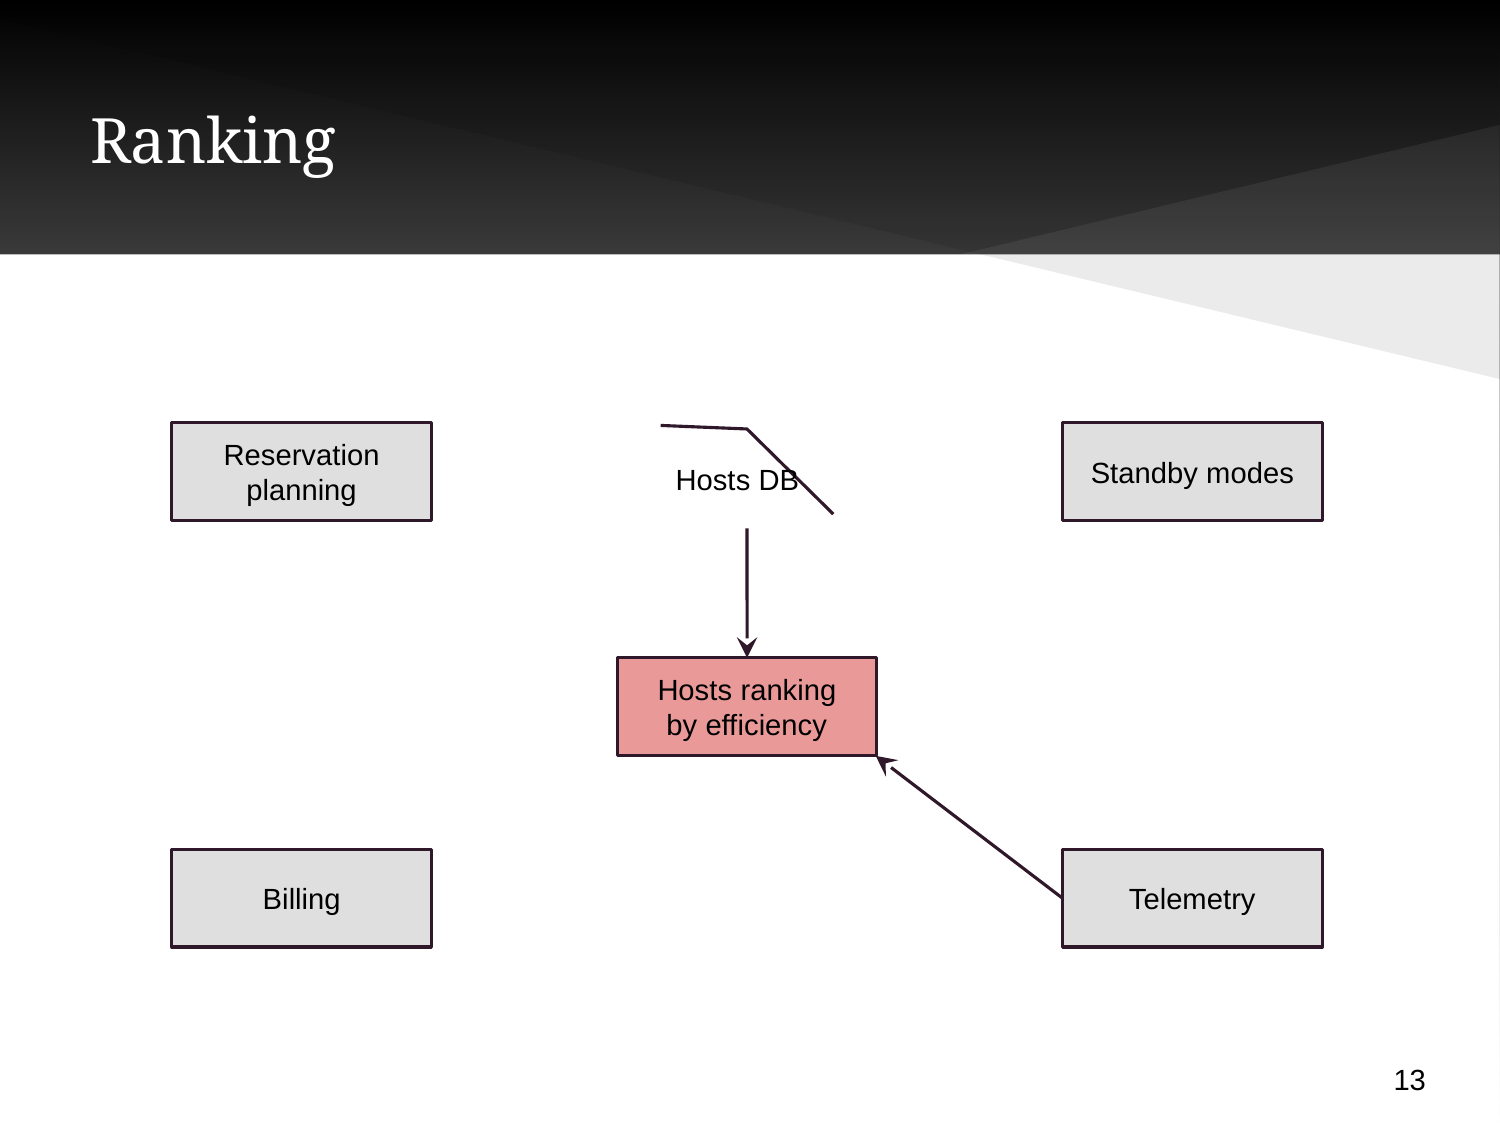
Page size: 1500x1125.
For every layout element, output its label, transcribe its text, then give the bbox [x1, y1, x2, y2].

text_box 13 [1378, 1046, 1471, 1097]
text_box Telemetry [1062, 849, 1323, 948]
text_box Standby modes [1062, 422, 1323, 521]
title Ranking [75, 45, 1425, 233]
text_box Reservation planning [171, 422, 432, 521]
text_box Hosts ranking by efficiency [617, 657, 877, 756]
text_box Billing [171, 849, 432, 948]
